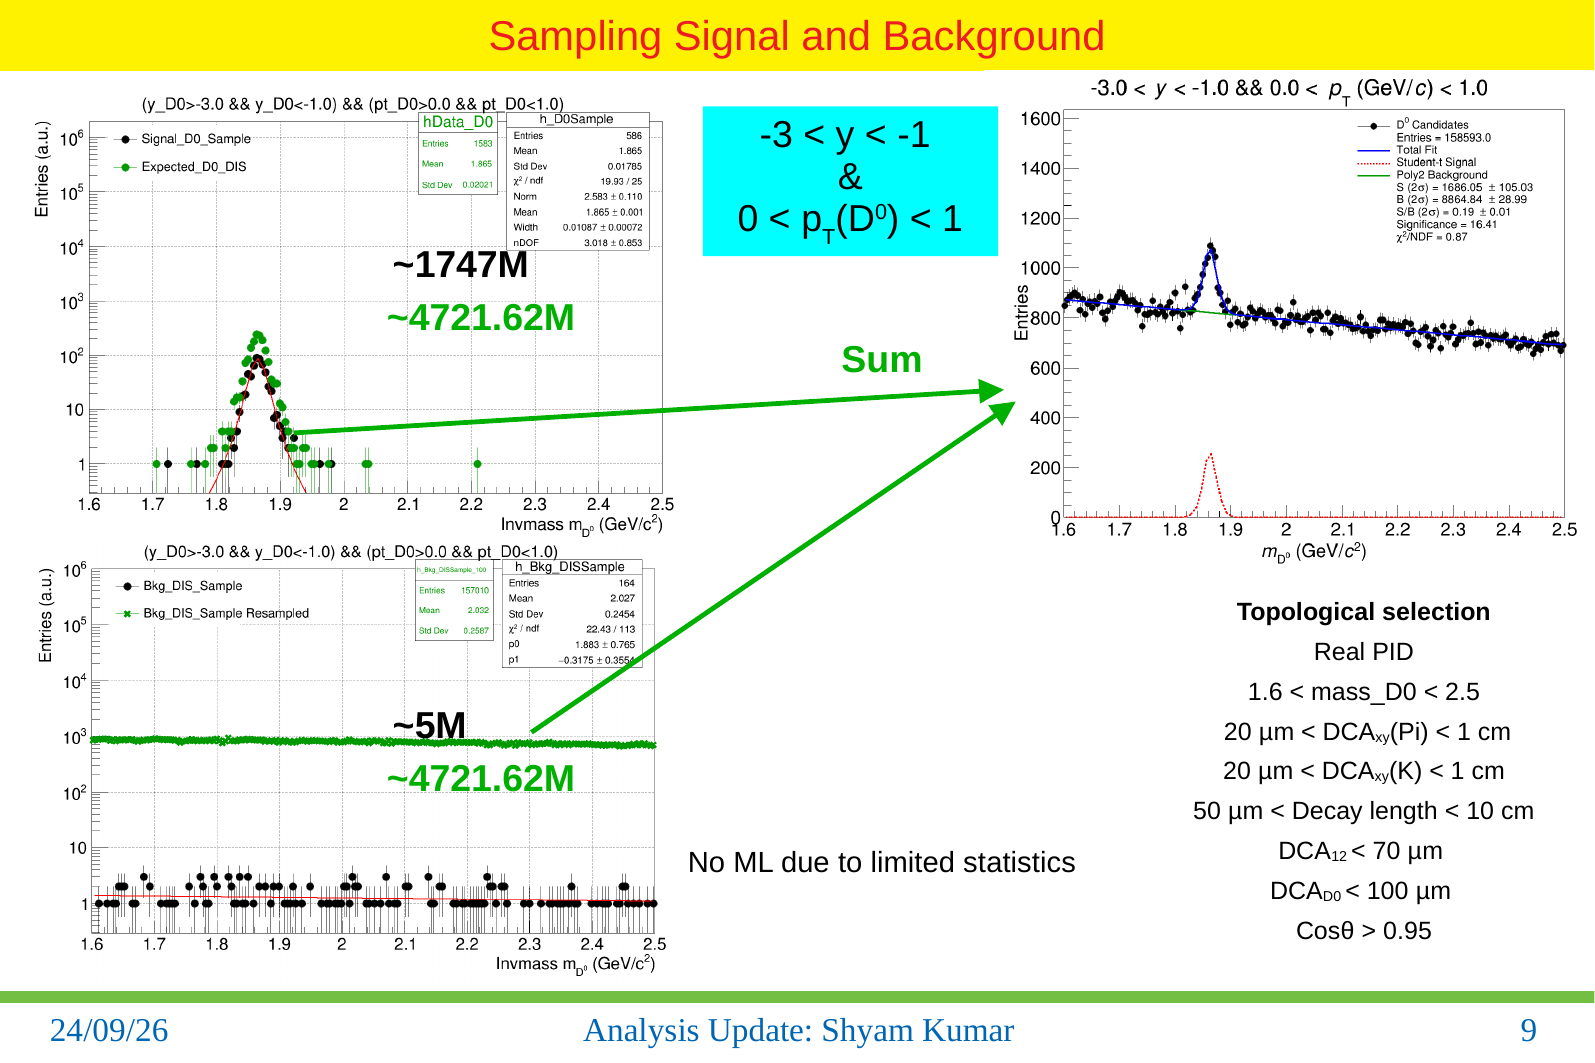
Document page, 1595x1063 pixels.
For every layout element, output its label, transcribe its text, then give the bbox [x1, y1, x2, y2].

text_box ~1747M [377, 236, 662, 294]
text_box -3 < y < -1 & 0 < pT(D0) < 1 [702, 106, 999, 257]
text_box ~4721.62M [372, 289, 656, 347]
title Sampling Signal and Background [0, 0, 1595, 71]
text_box Topological selection Real PID 1.6 < mass_D0 < 2.5 20 µm < DCAxy(Pi) < 1 cm 20 µm < DCAxy(K) < 1 cm 50 µm < Decay length < 10 cm DCA12 < 70 µm DCAD0 < 100 µm Cosθ > 0.95 [1122, 590, 1595, 1063]
text_box ~4721.62M [372, 750, 656, 807]
text_box Sum [826, 330, 1004, 388]
text_box ~5M [377, 696, 662, 754]
picture [984, 70, 1595, 567]
picture [23, 89, 682, 987]
text_box No ML due to limited statistics [673, 838, 1099, 910]
